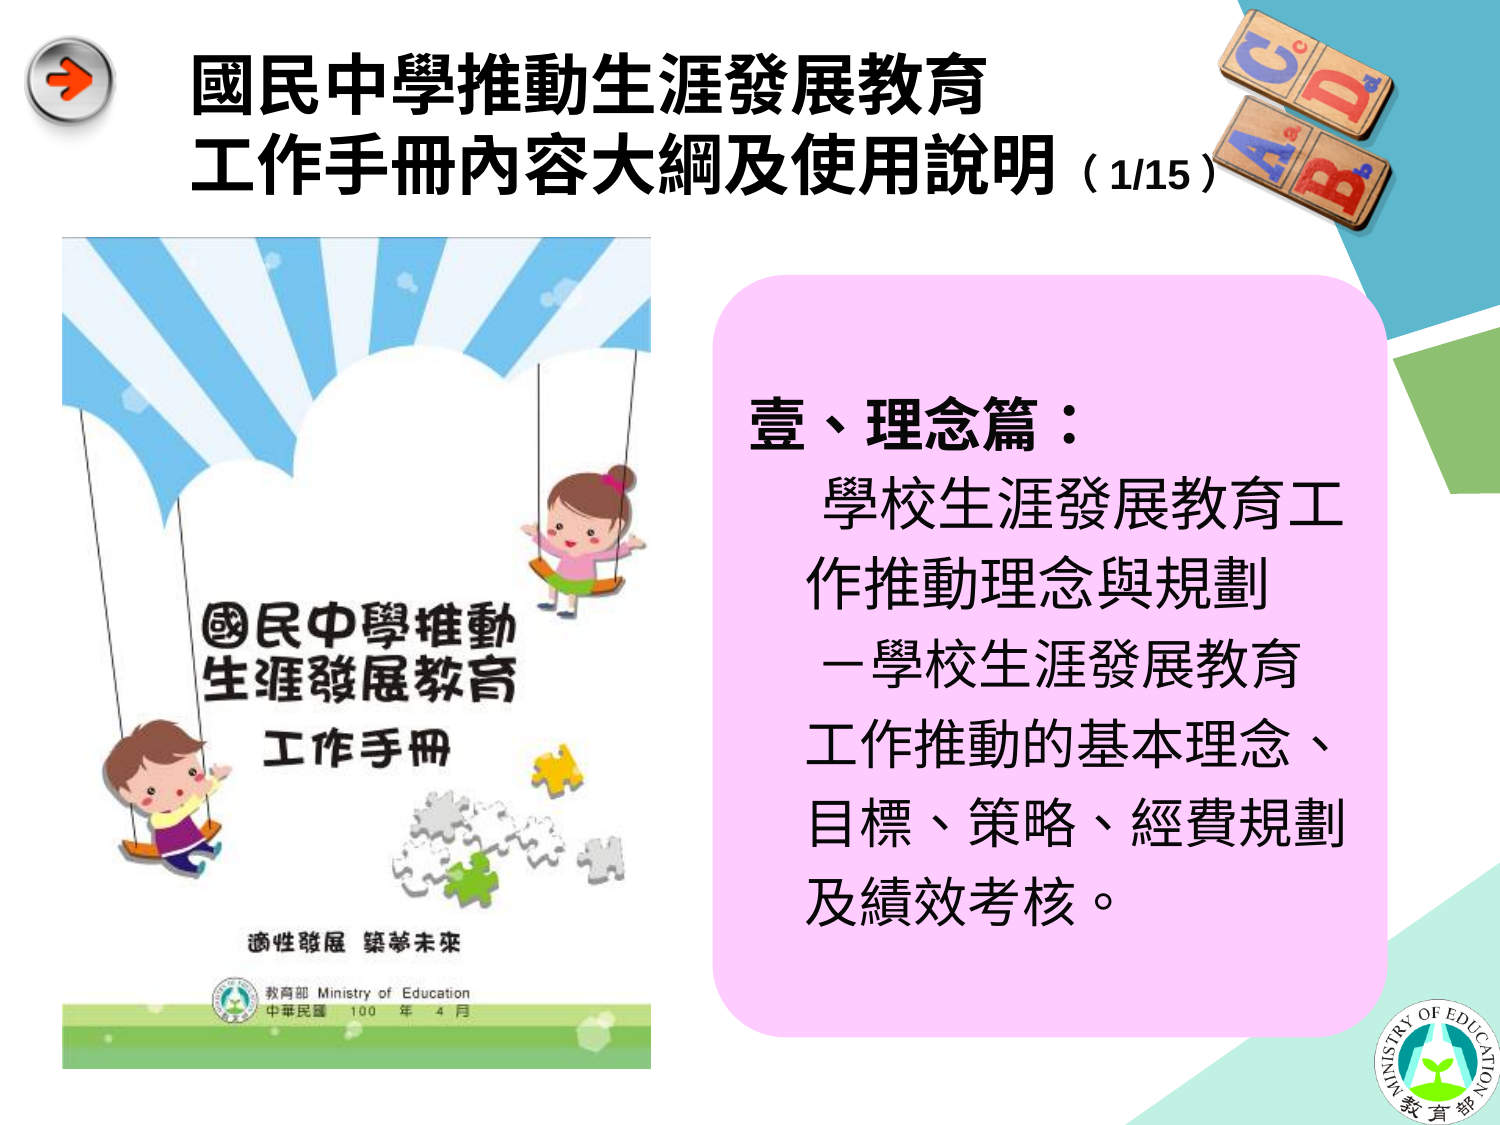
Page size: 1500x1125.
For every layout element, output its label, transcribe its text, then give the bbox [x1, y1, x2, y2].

picture [24, 35, 118, 150]
picture [1212, 8, 1399, 238]
text_box 壹、理念篇： 學校生涯發展教育工作推動理念與規劃 －學校生涯發展教育工作推動的基本理念、目標、策略、經費規劃及績效考核。 [712, 274, 1388, 1038]
title 國民中學推動生涯發展教育 工作手冊內容大綱及使用說明（1/15） [174, 32, 1288, 213]
picture [1374, 999, 1500, 1125]
picture [62, 237, 651, 1069]
